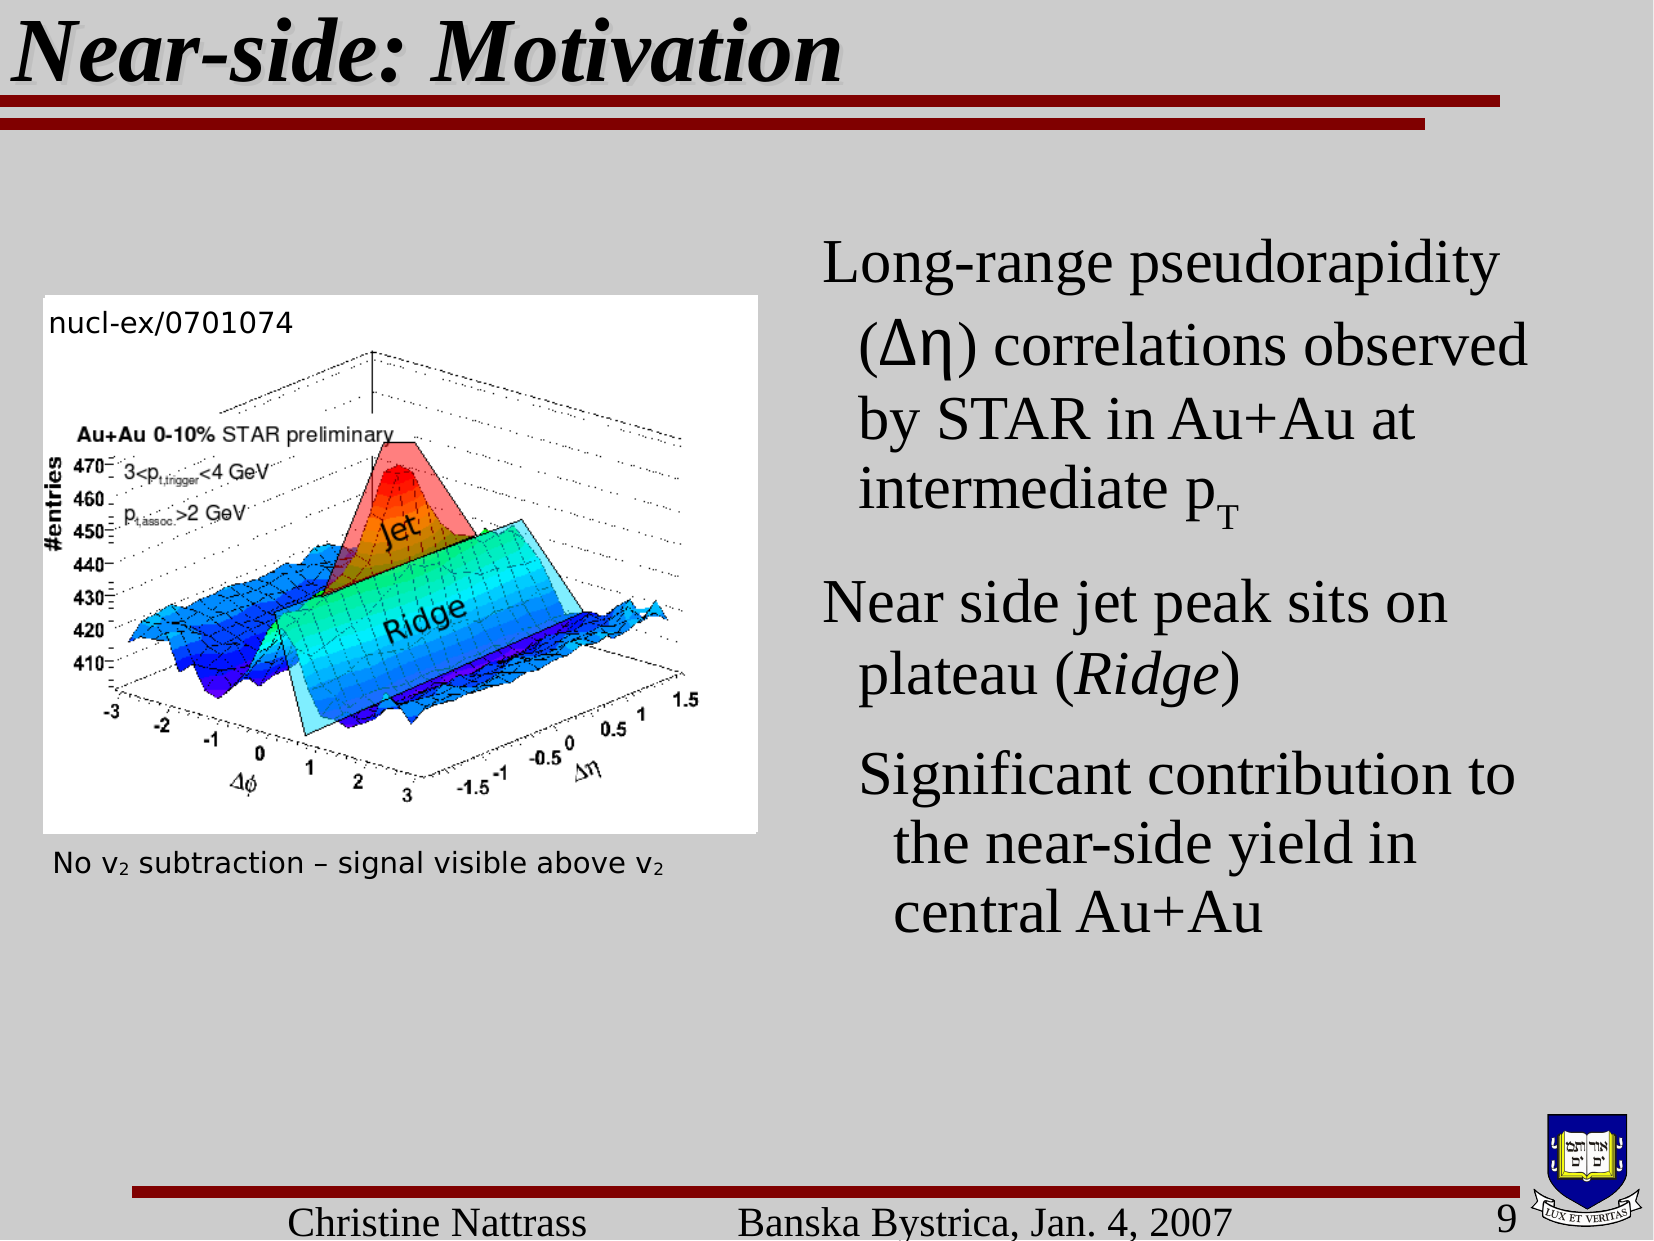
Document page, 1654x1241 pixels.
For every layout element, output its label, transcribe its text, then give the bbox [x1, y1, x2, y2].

title Near-side: Motivation [11, 0, 1512, 154]
text_box nucl-ex/0701074 [33, 301, 607, 351]
text_box No v2 subtraction – signal visible above v2 [37, 838, 788, 898]
list Long-range pseudorapidity (Δη) correlations observed by STAR in Au+Au at intermediate pT Near side jet peak sits on plateau (Ridge)‏ Significant contribution to the near-side yield in central Au+Au [787, 226, 1571, 1171]
picture [43, 295, 758, 834]
picture [1530, 1114, 1643, 1227]
